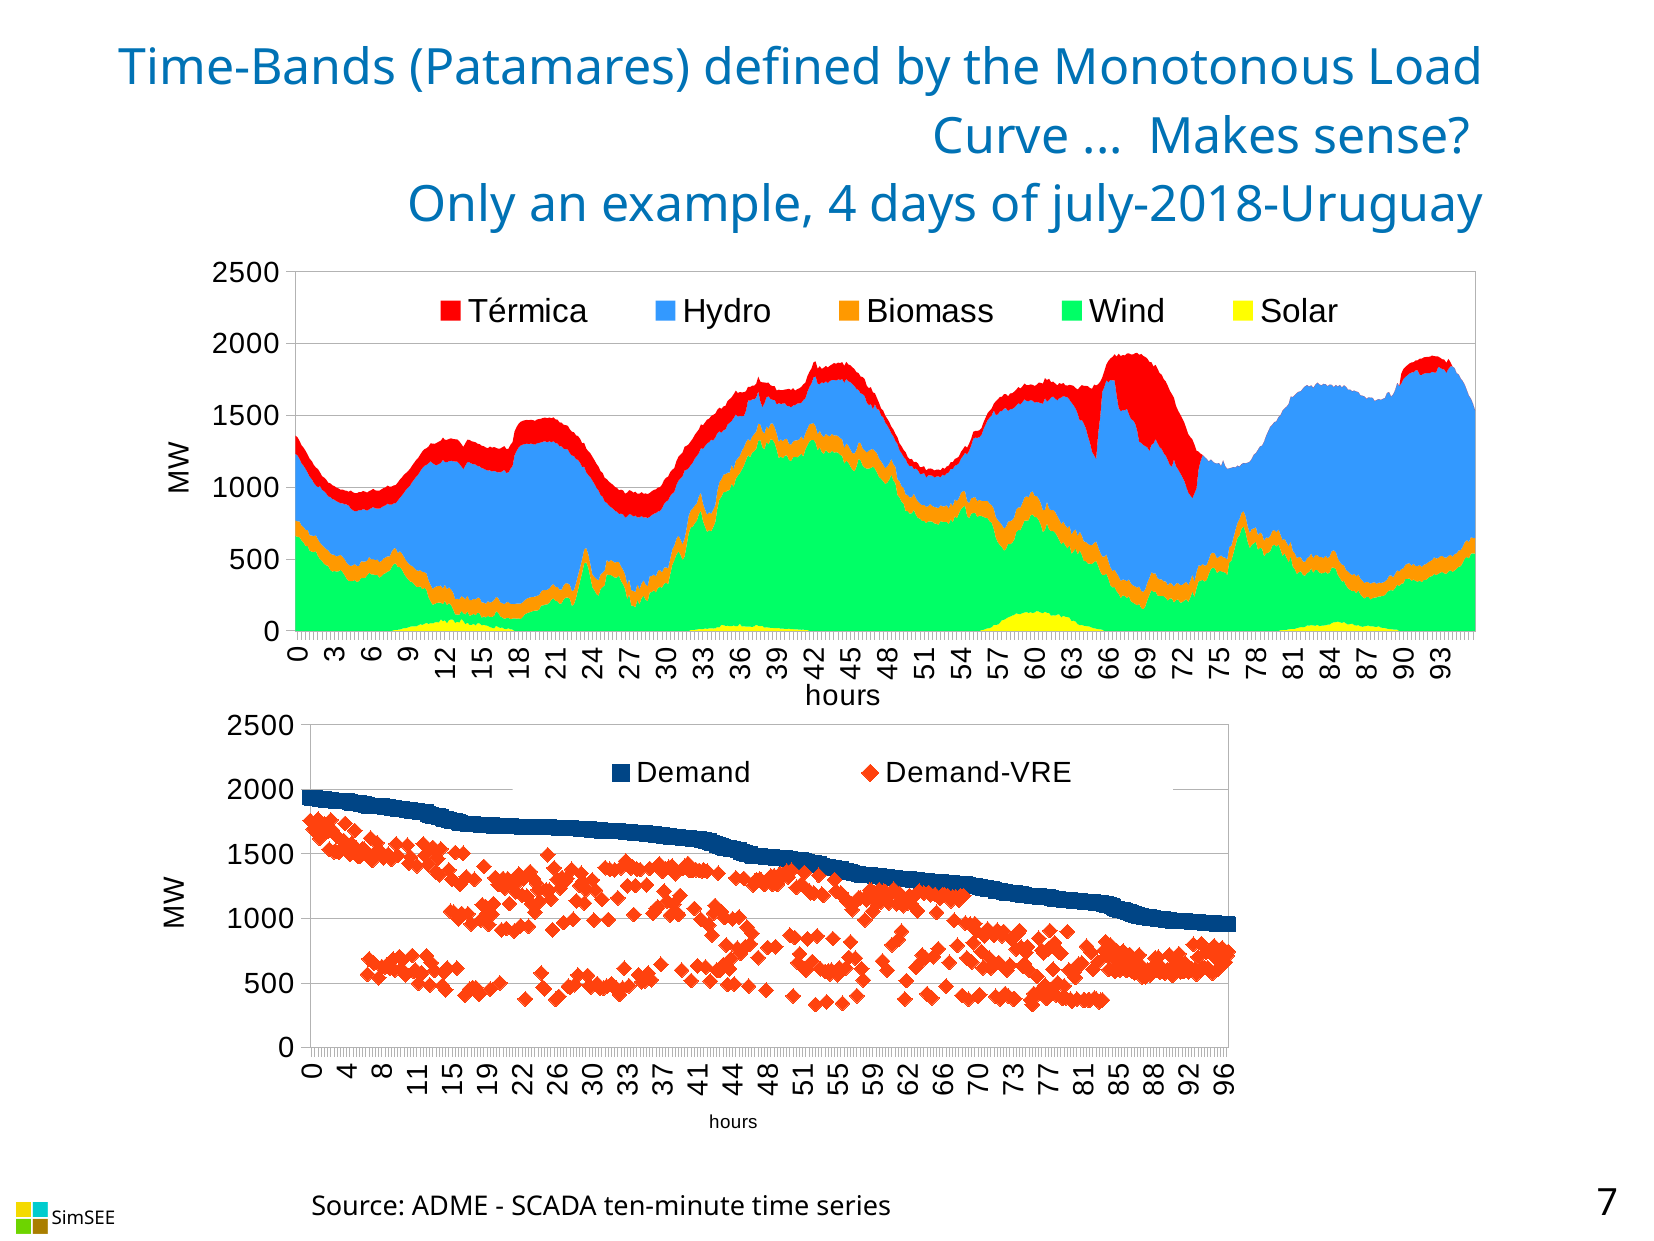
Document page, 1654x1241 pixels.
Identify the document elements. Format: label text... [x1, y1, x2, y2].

text_box Source: ADME - SCADA ten-minute time series [296, 1179, 1232, 1240]
title Time-Bands (Patamares) defined by the Monotonous Load Curve ... Makes sense? Only an example, 4 days of july-2018-Uruguay [112, 31, 1613, 225]
picture [15, 1201, 49, 1235]
chart [121, 245, 1511, 1165]
